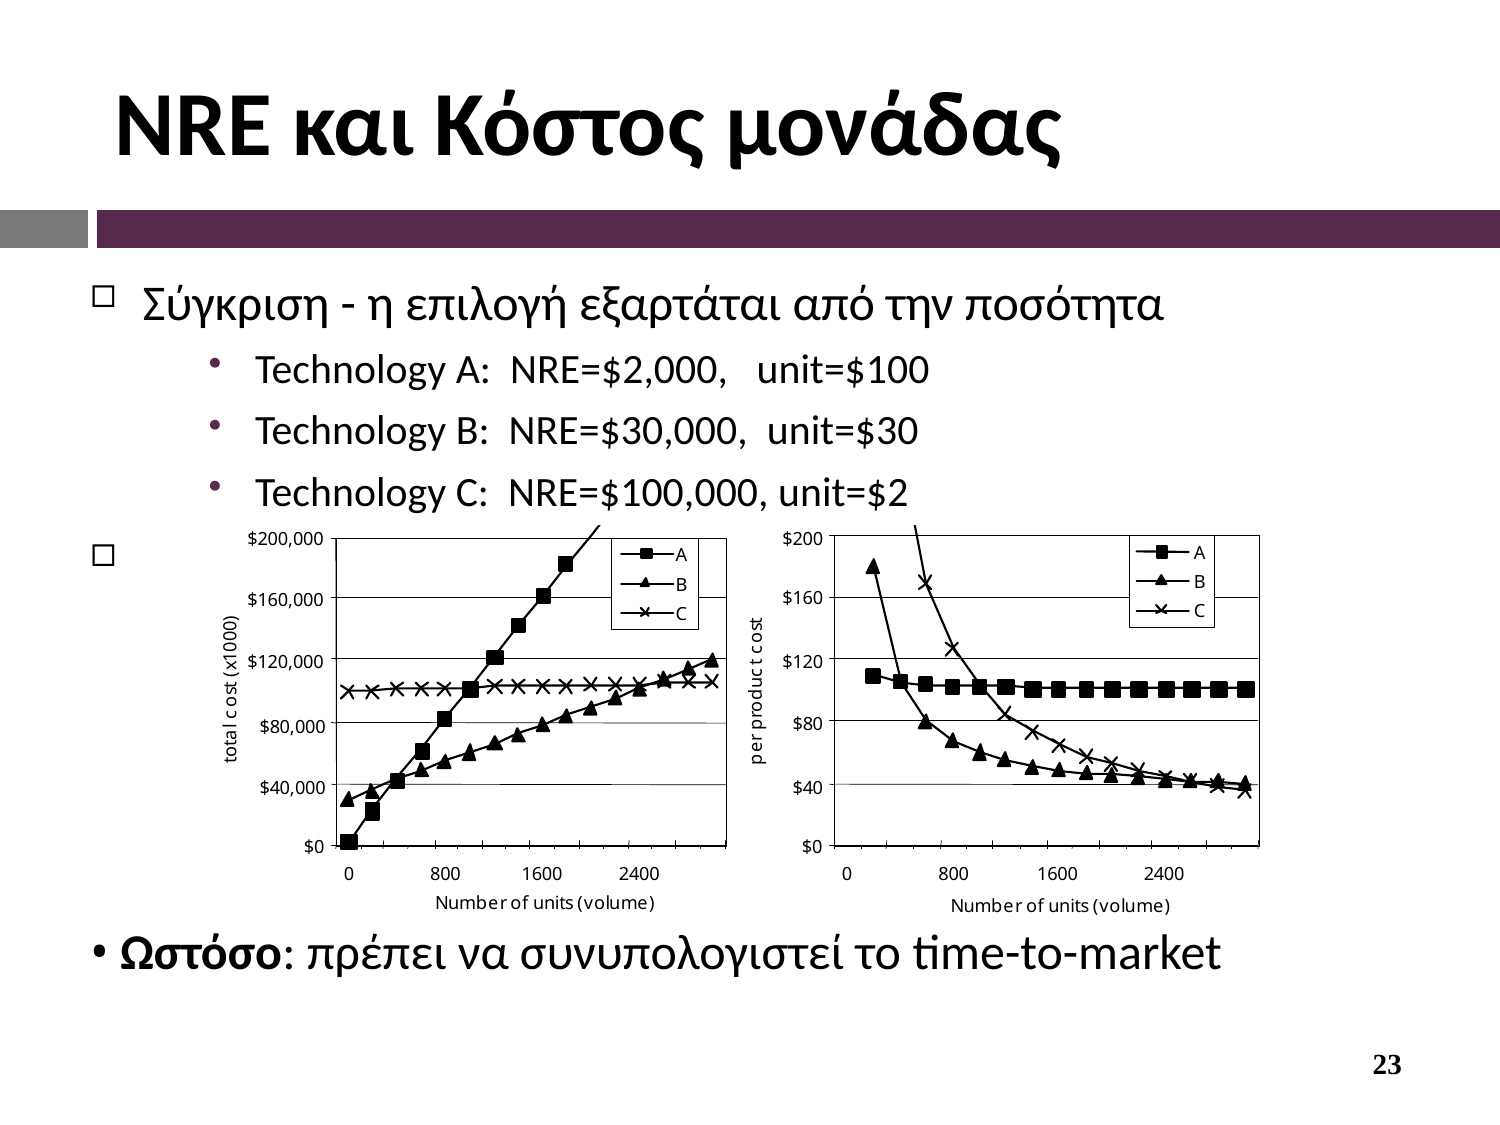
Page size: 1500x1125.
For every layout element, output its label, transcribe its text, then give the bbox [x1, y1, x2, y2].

chart [200, 526, 1298, 948]
list Σύγκριση - η επιλογή εξαρτάται από την ποσότητα Technology A: NRE=$2,000, unit=$100 Technology B: NRE=$30,000, unit=$30 Technology C: NRE=$100,000, unit=$2 [75, 262, 1438, 526]
text_box Ωστόσο: πρέπει να συνυπολογιστεί το time-to-market [75, 912, 1288, 989]
text_box [1312, 1025, 1463, 1101]
title NRE και Κόστος μονάδας [99, 37, 1438, 201]
